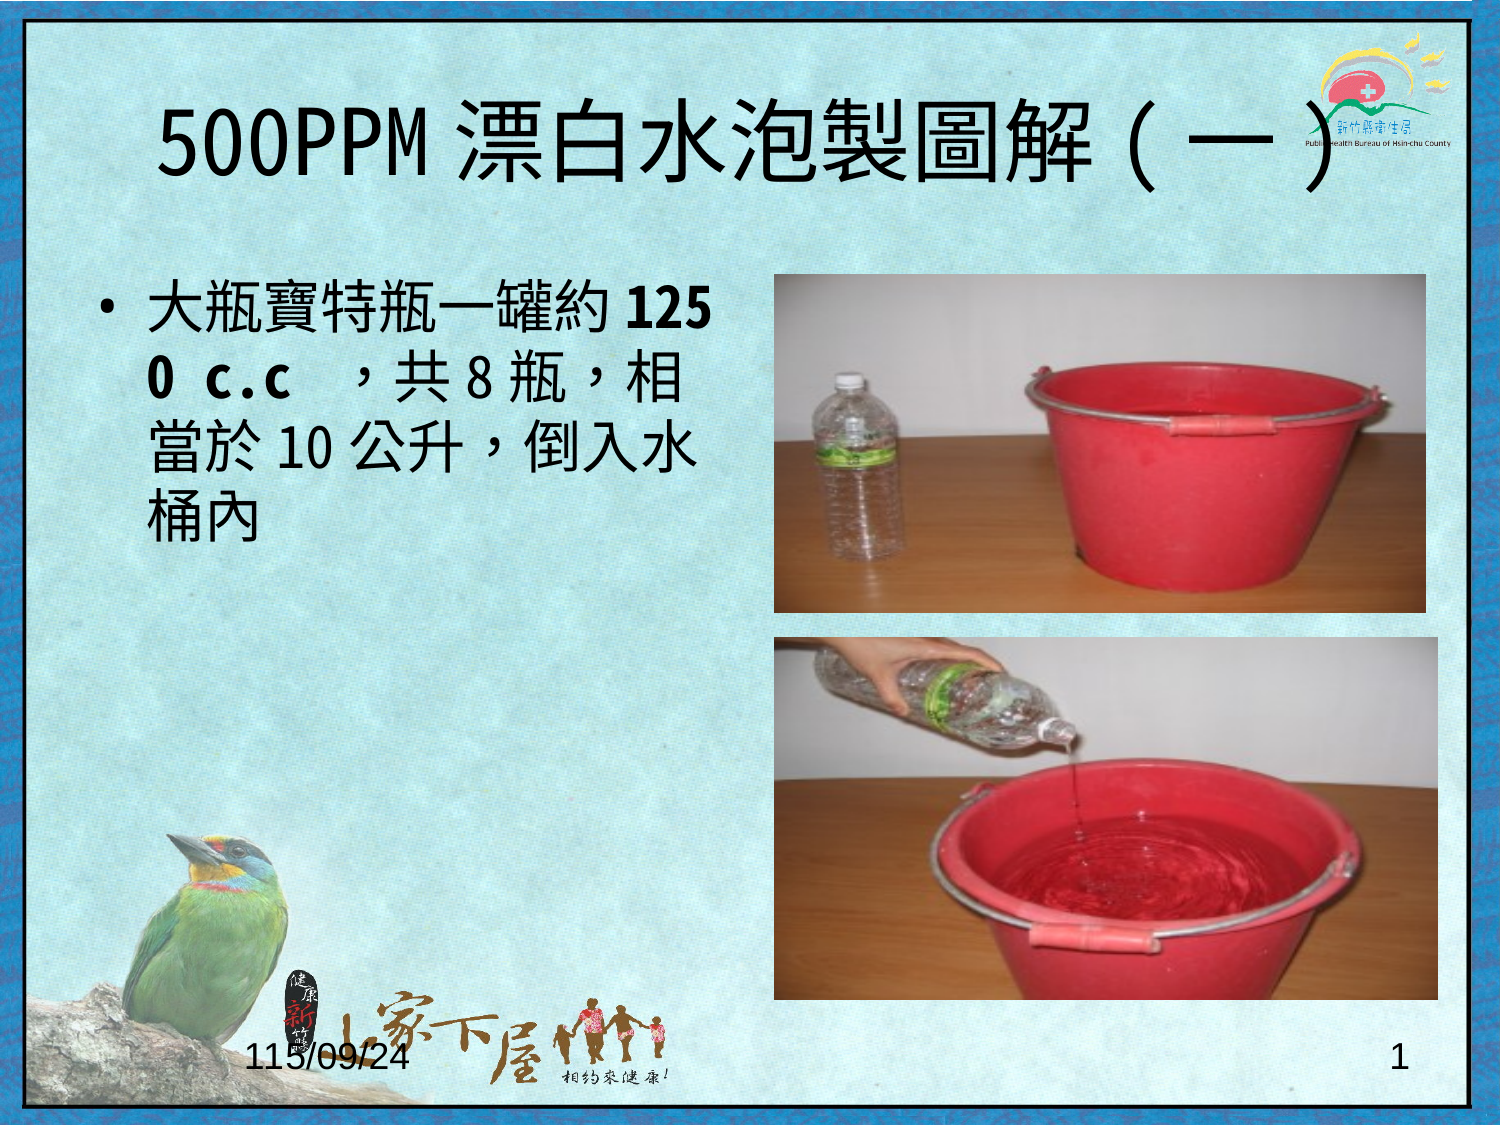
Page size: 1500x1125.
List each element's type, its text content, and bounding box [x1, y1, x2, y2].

picture [0, 0, 1500, 1125]
title 500PPM漂白水泡製圖解(一) [75, 45, 1426, 233]
list 大瓶寶特瓶一罐約1250 c.c ，共8瓶，相當於10公升，倒入水桶內 [75, 262, 738, 1005]
